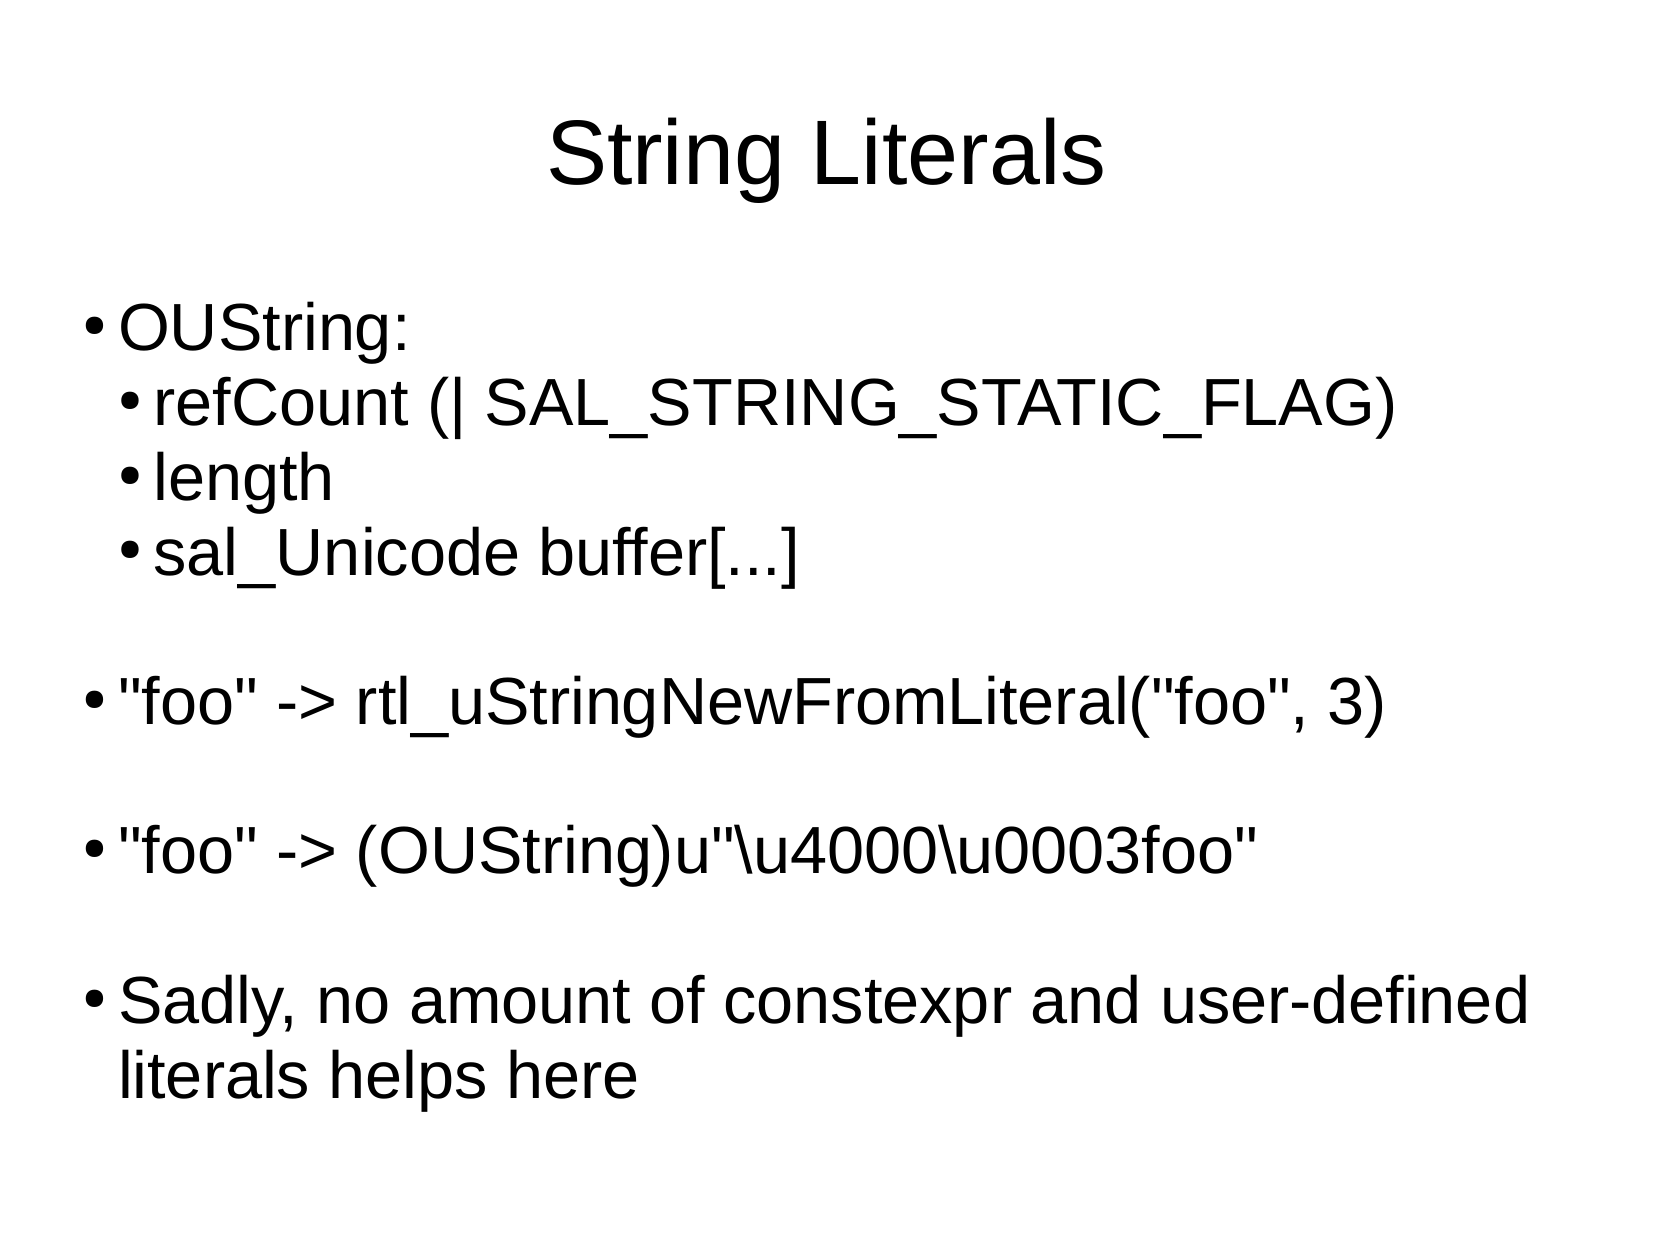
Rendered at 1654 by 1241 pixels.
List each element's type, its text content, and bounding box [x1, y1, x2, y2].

title String Literals [82, 49, 1571, 257]
subtitle OUString: refCount (| SAL_STRING_STATIC_FLAG) length sal_Unicode buffer[...] "foo" -> rtl_uStringNewFromLiteral("foo", 3) "foo" -> (OUString)u"\u4000\u0003foo" Sadly, no amount of constexpr and user-defined literals helps here [82, 290, 1571, 1113]
